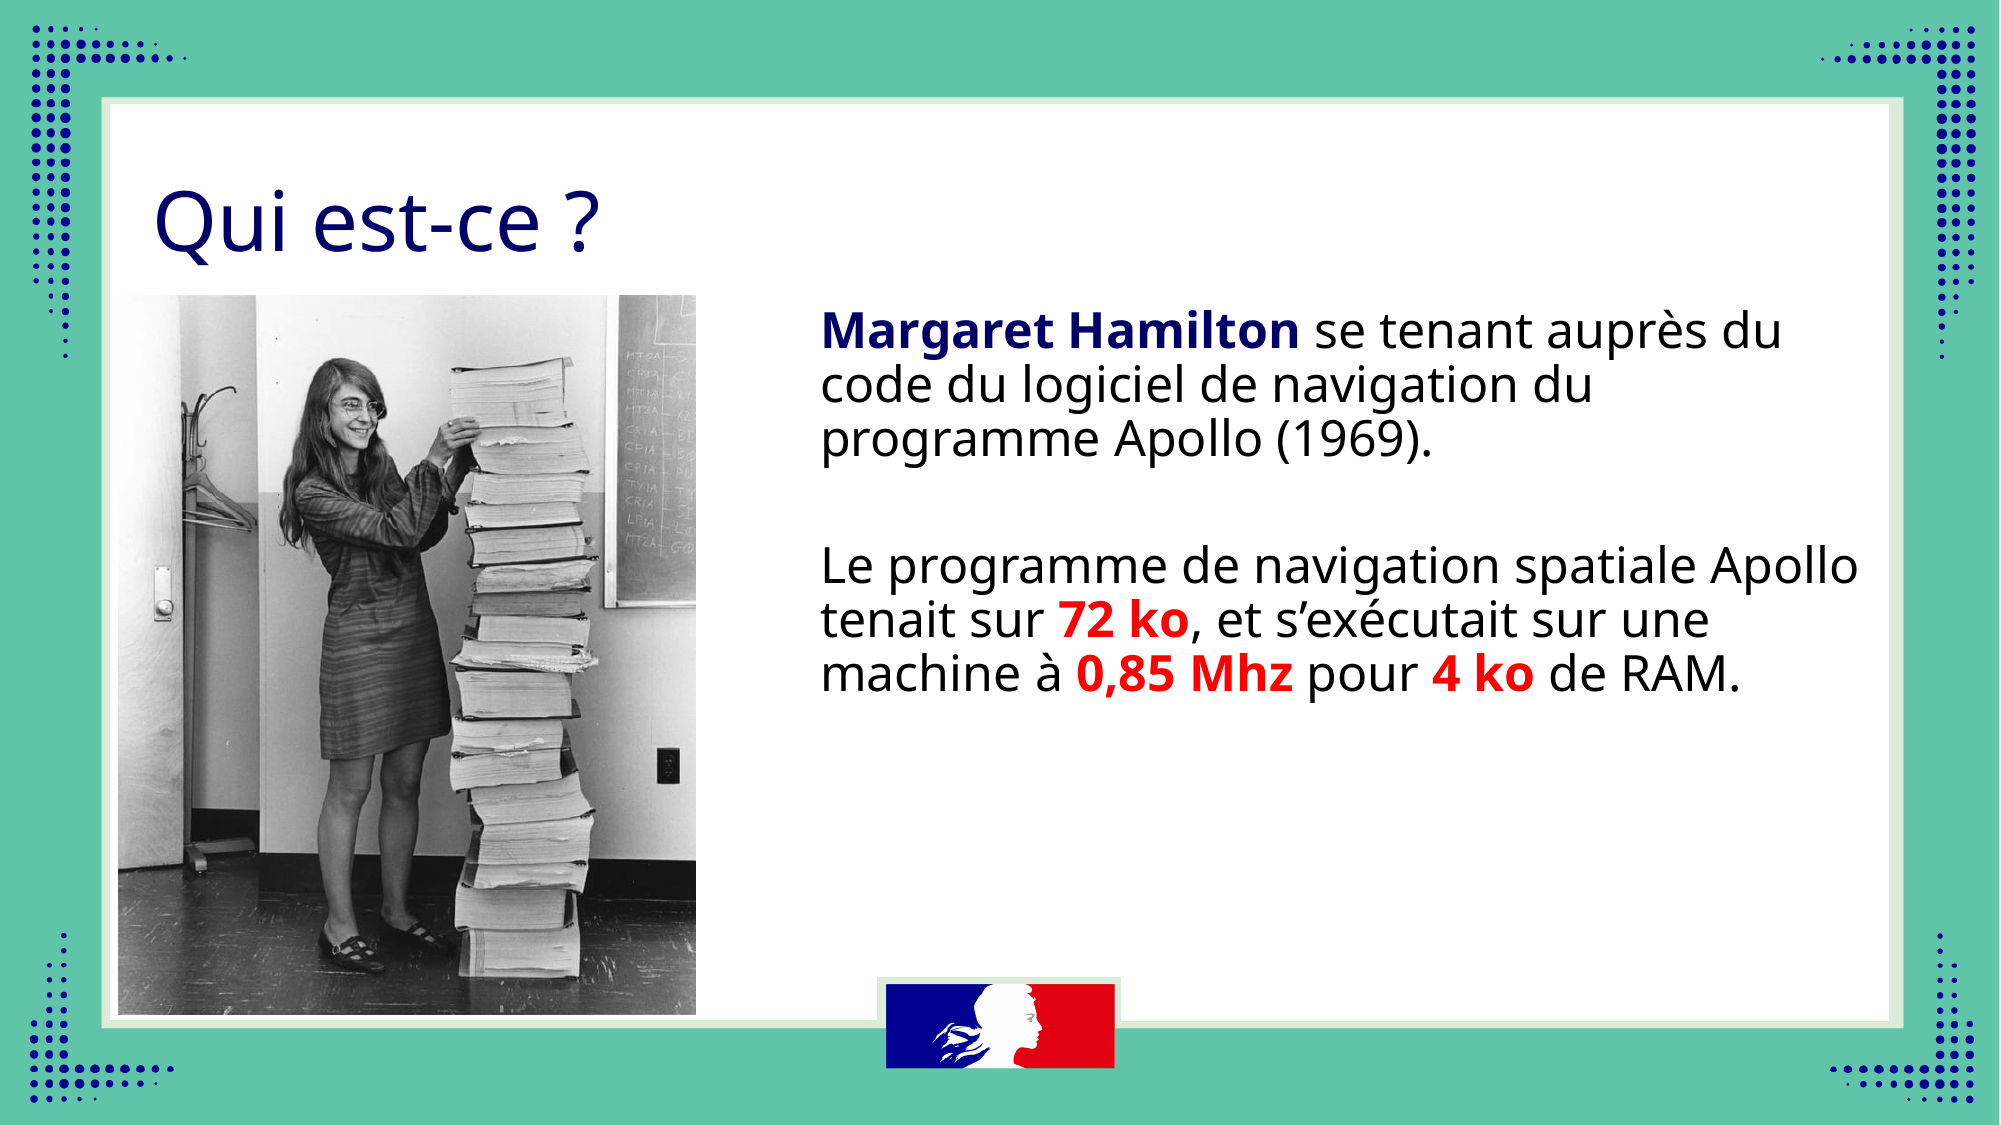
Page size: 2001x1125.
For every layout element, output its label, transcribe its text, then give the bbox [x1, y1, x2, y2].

text_box Margaret Hamilton se tenant auprès du code du logiciel de navigation du programme Apollo (1969). Le programme de navigation spatiale Apollo tenait sur 72 ko, et s’exécutait sur une machine à 0,85 Mhz pour 4 ko de RAM. [768, 298, 1890, 945]
picture [0, 0, 2000, 1125]
title Qui est-ce ? [137, 150, 1873, 299]
